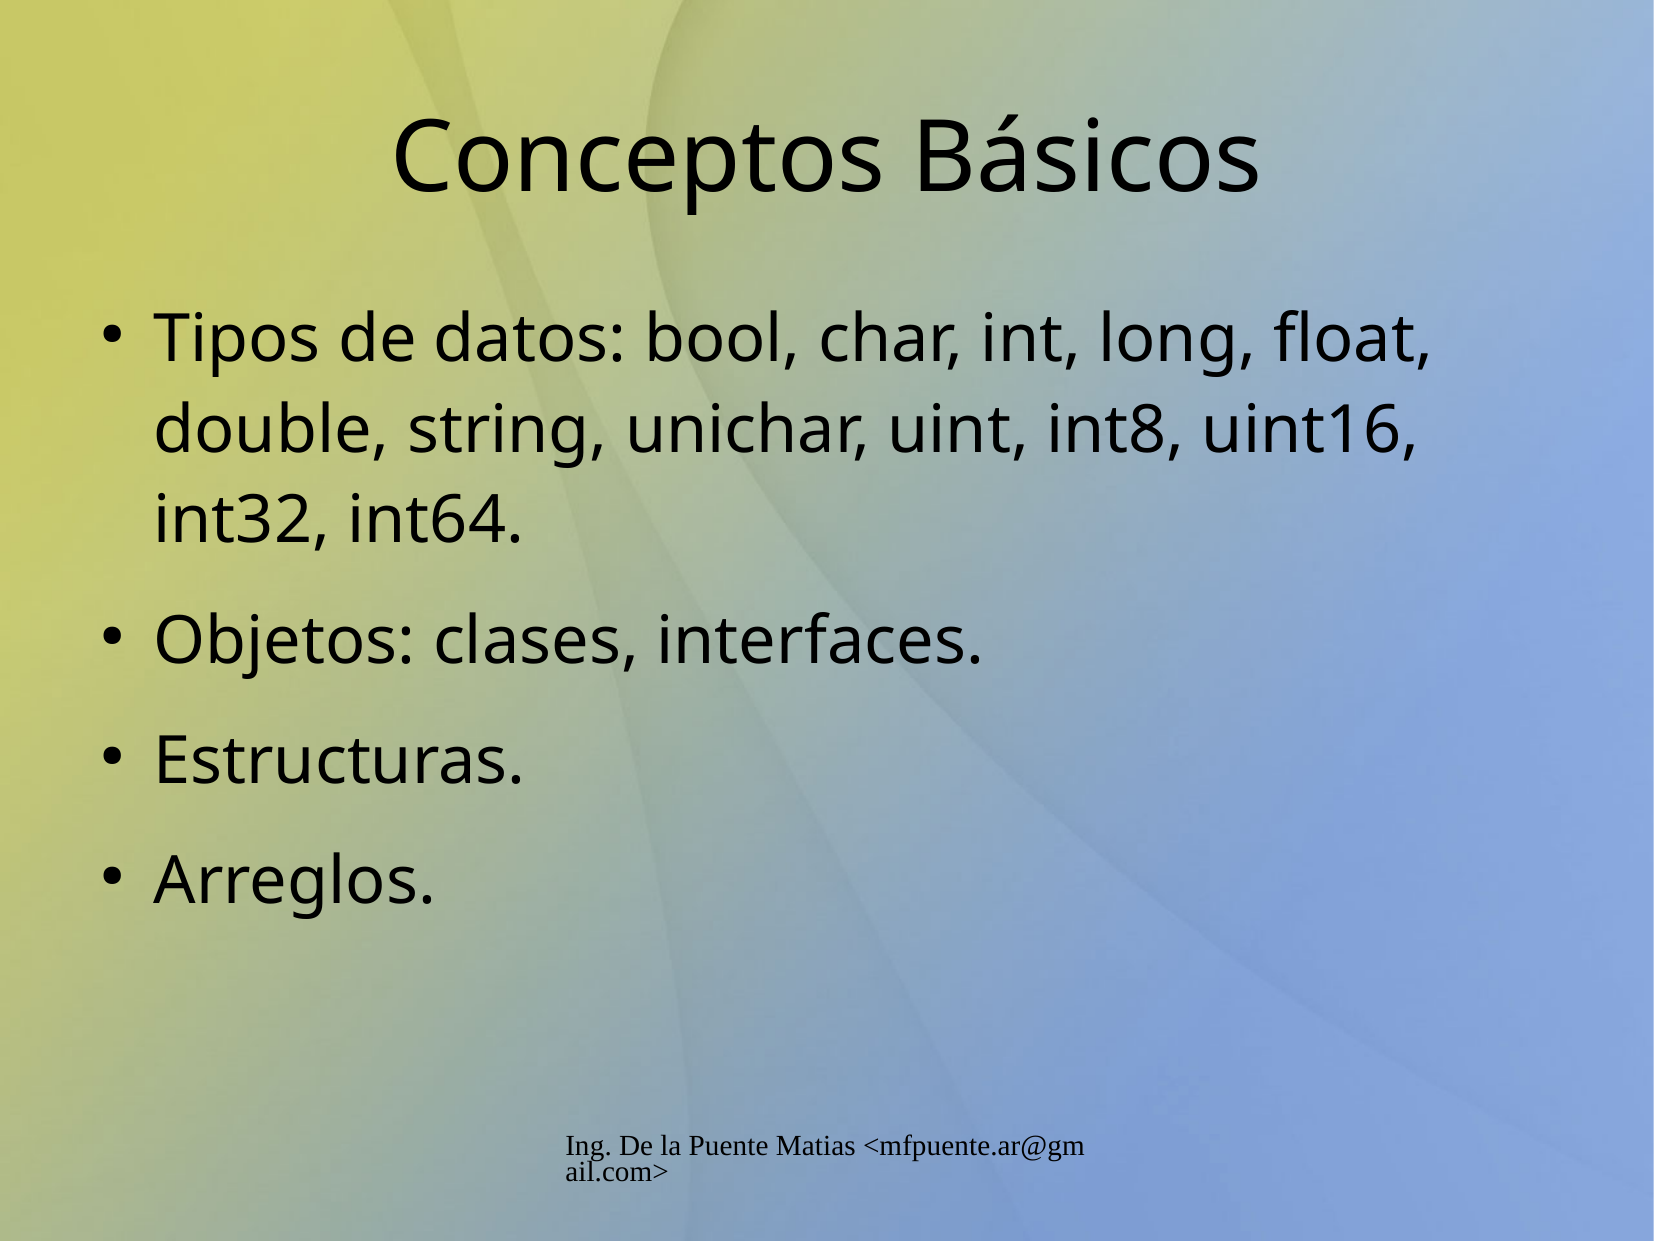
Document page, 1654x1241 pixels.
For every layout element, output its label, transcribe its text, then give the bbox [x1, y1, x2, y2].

title Conceptos Básicos [82, 49, 1571, 257]
picture [0, 0, 1654, 1241]
list Tipos de datos: bool, char, int, long, float, double, string, unichar, uint, int8, uint16, int32, int64. Objetos: clases, interfaces. Estructuras. Arreglos. [82, 290, 1571, 1109]
